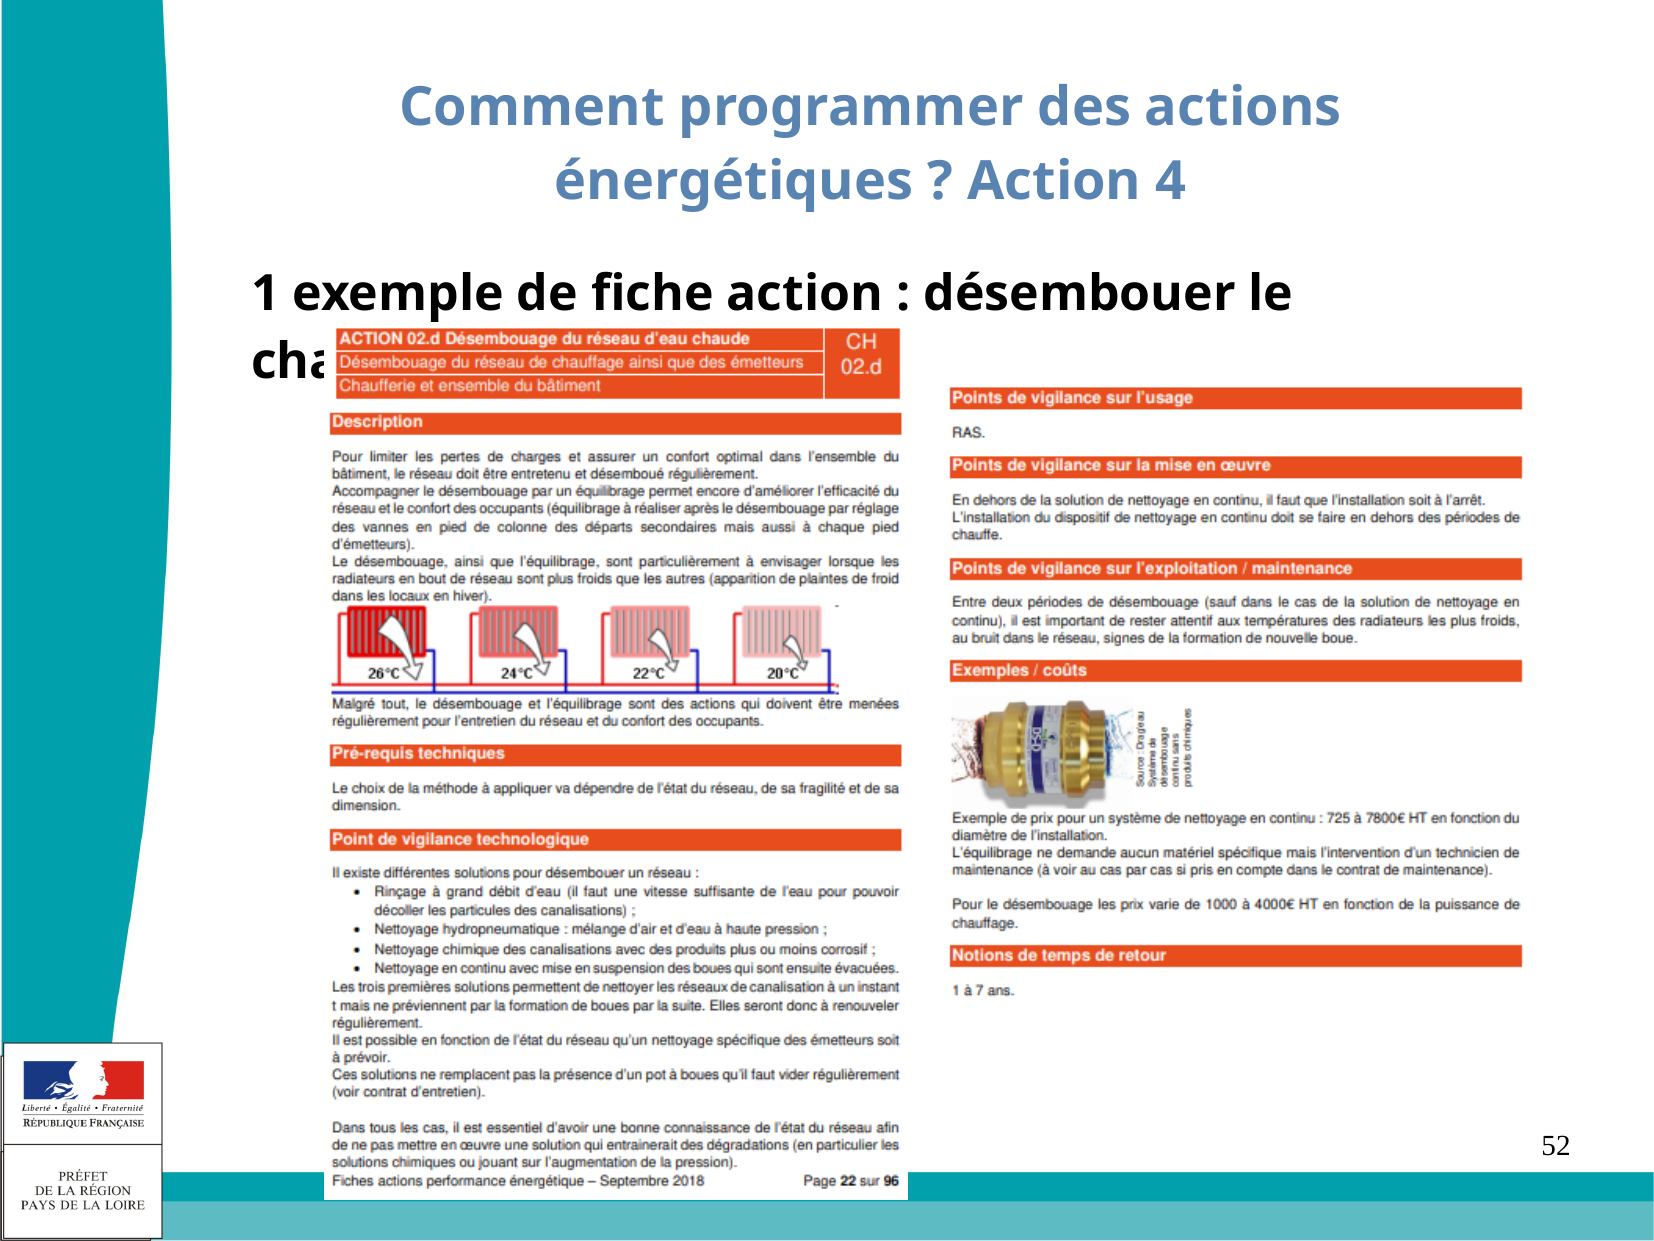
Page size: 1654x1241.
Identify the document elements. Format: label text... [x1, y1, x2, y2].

text_box 1 exemple de fiche action : désembouer le chauffage [236, 249, 1477, 352]
picture [0, 0, 1654, 1241]
text_box Comment programmer des actions énergétiques ? Action 4 [206, 59, 1536, 184]
